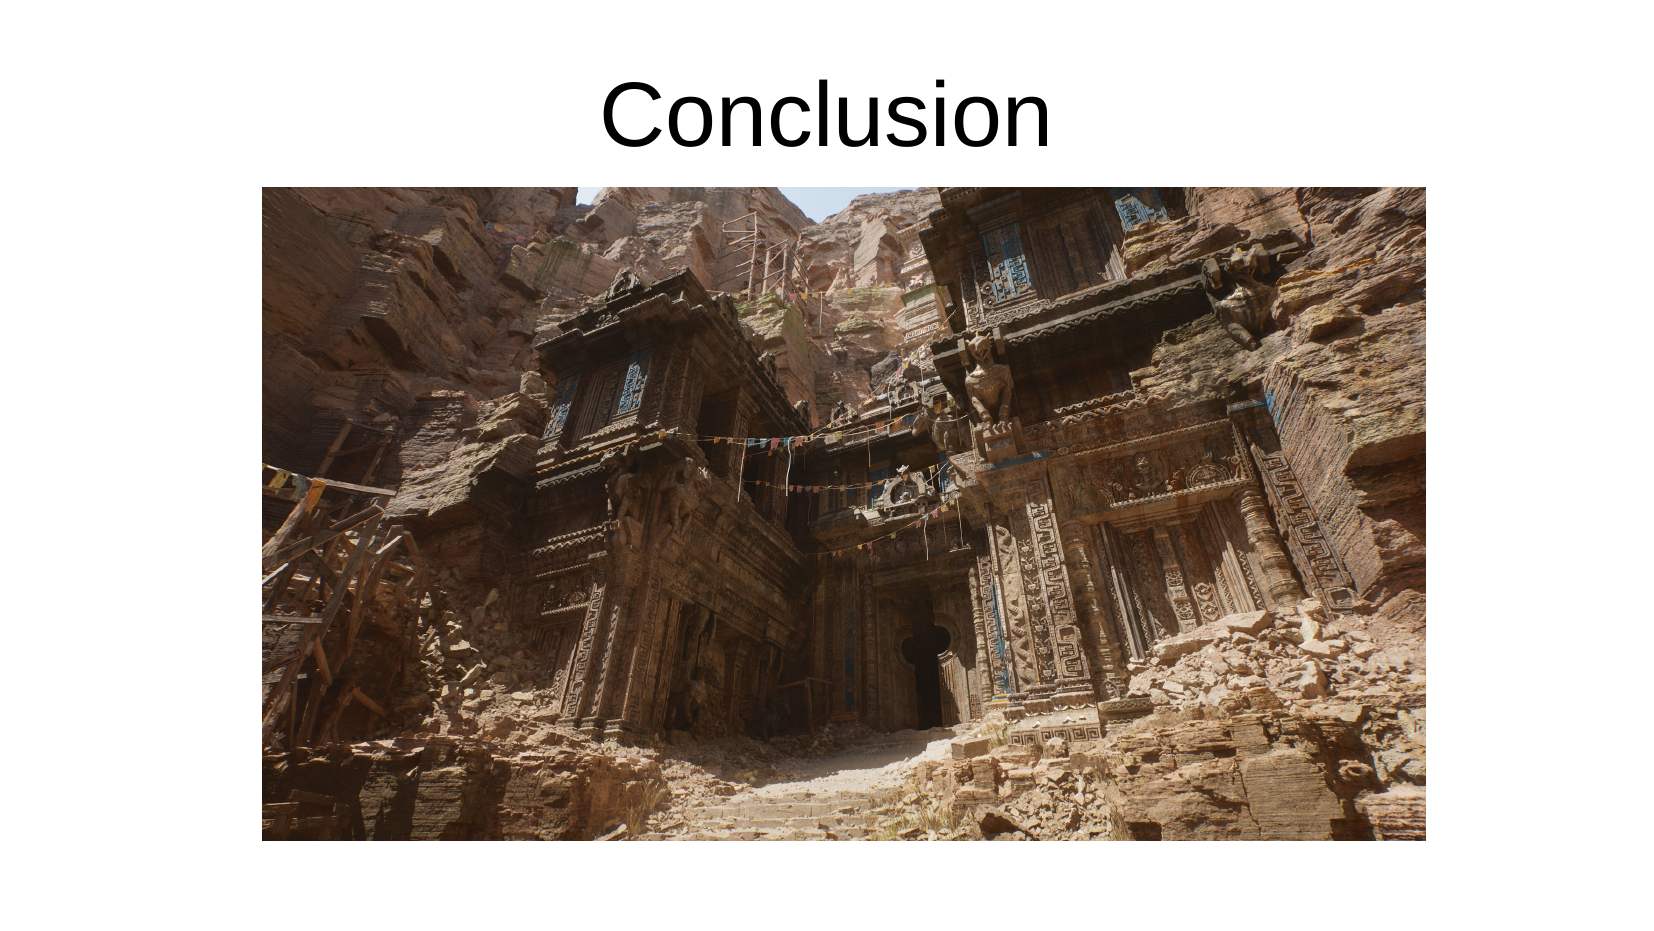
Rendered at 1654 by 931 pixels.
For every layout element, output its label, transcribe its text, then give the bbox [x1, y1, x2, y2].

picture [262, 187, 1426, 841]
title Conclusion [82, 37, 1571, 193]
